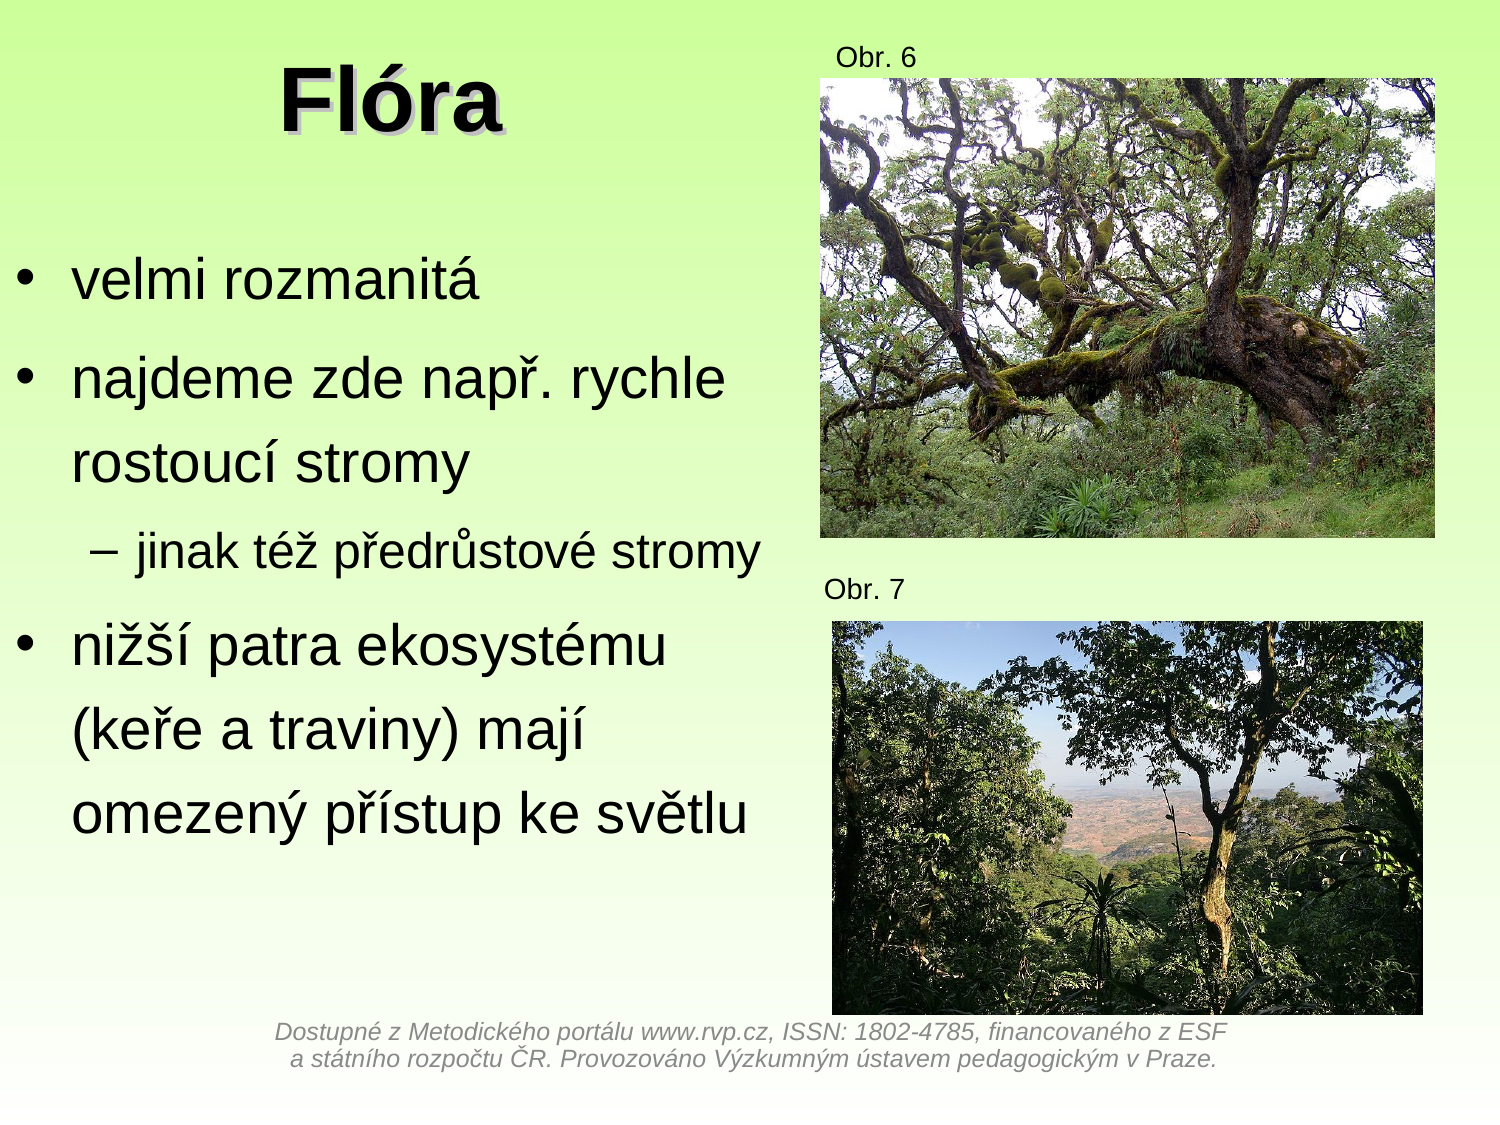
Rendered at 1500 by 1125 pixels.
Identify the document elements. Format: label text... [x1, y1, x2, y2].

picture [820, 78, 1435, 538]
text_box Obr. 6 [820, 30, 940, 82]
title Flóra [64, 30, 717, 159]
text_box Obr. 7 [809, 562, 928, 613]
picture [832, 621, 1423, 1015]
list velmi rozmanitá najdeme zde např. rychle rostoucí stromy jinak též předrůstové stromy nižší patra ekosystému (keře a traviny) mají omezený přístup ke světlu [0, 220, 804, 1024]
text_box Dostupné z Metodického portálu www.rvp.cz, ISSN: 1802-4785, financovaného z ESF a státního rozpočtu ČR. Provozováno Výzkumným ústavem pedagogickým v Praze. [230, 1011, 1281, 1083]
